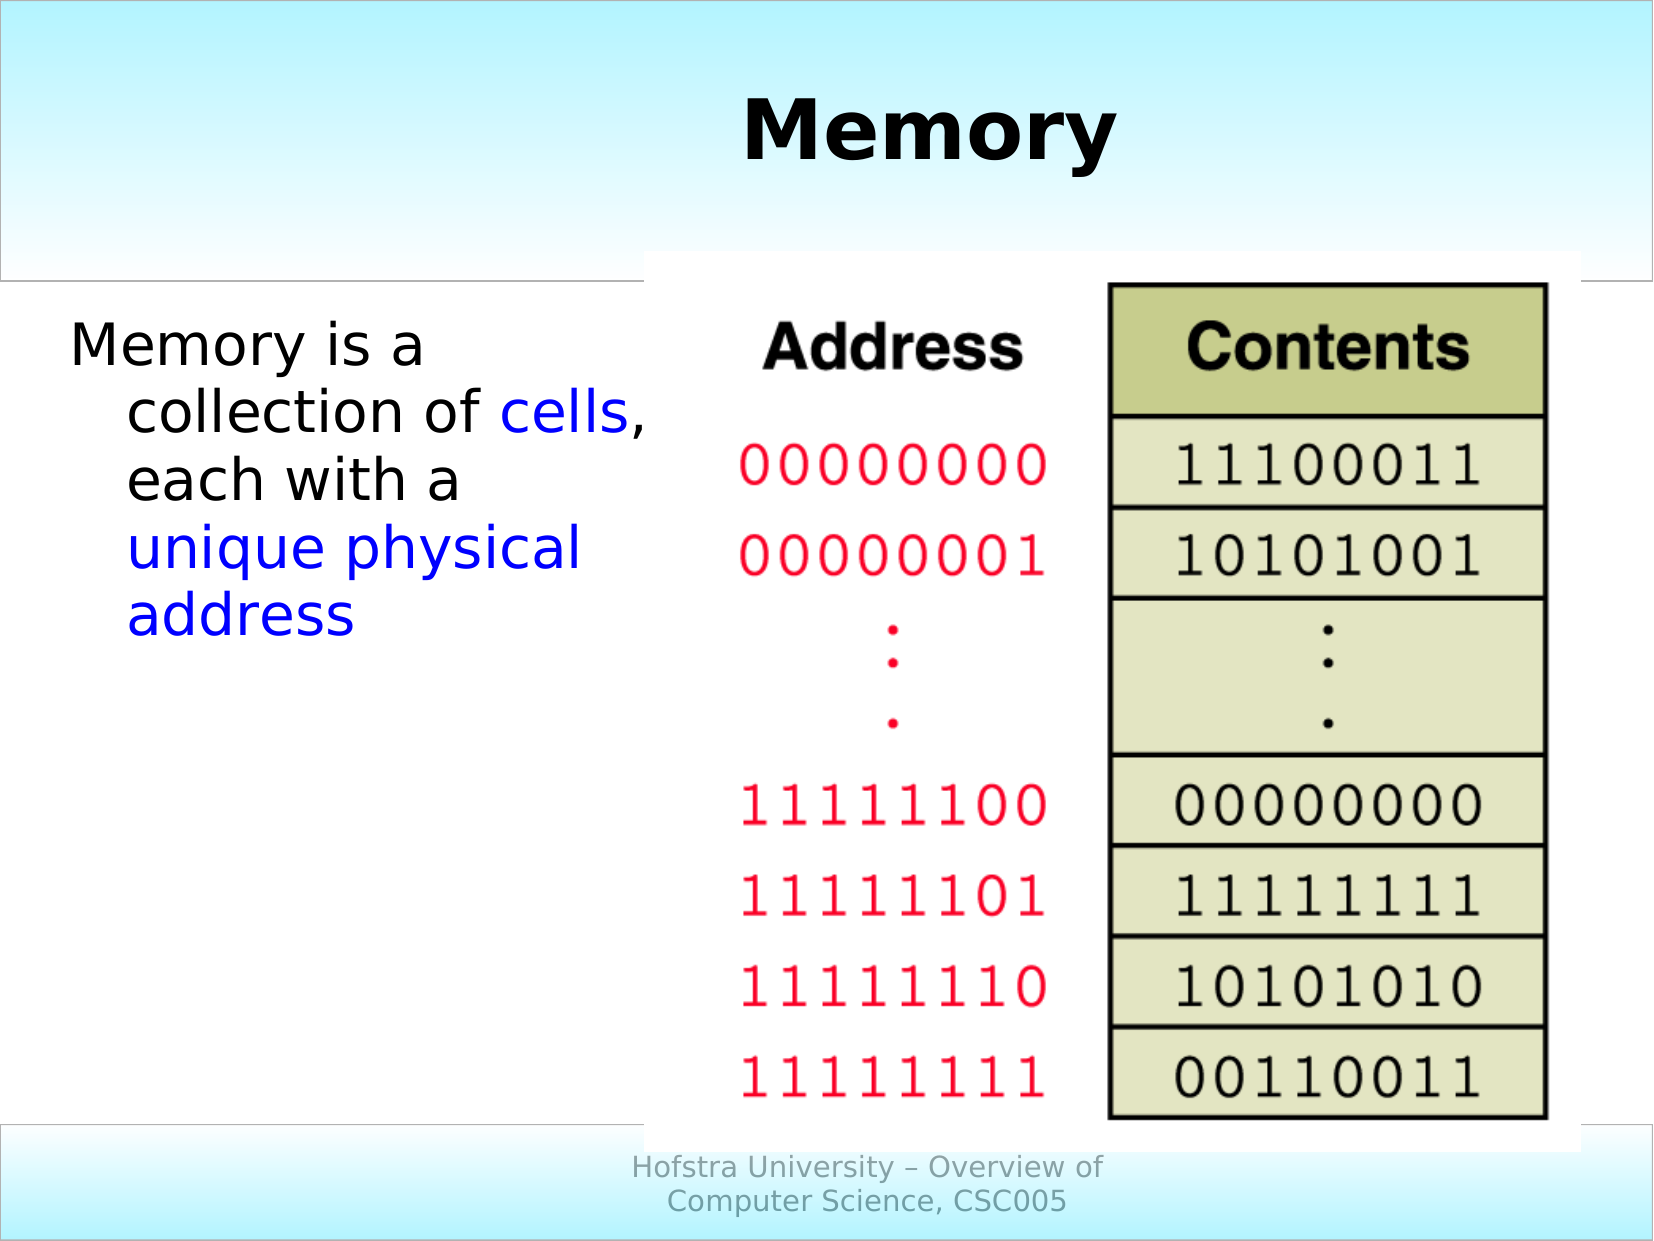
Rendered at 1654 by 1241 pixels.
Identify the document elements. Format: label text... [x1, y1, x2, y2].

title Memory [247, 27, 1612, 235]
picture [644, 251, 1581, 1152]
list Memory is a collection of cells, each with a unique physical address [55, 303, 644, 1131]
